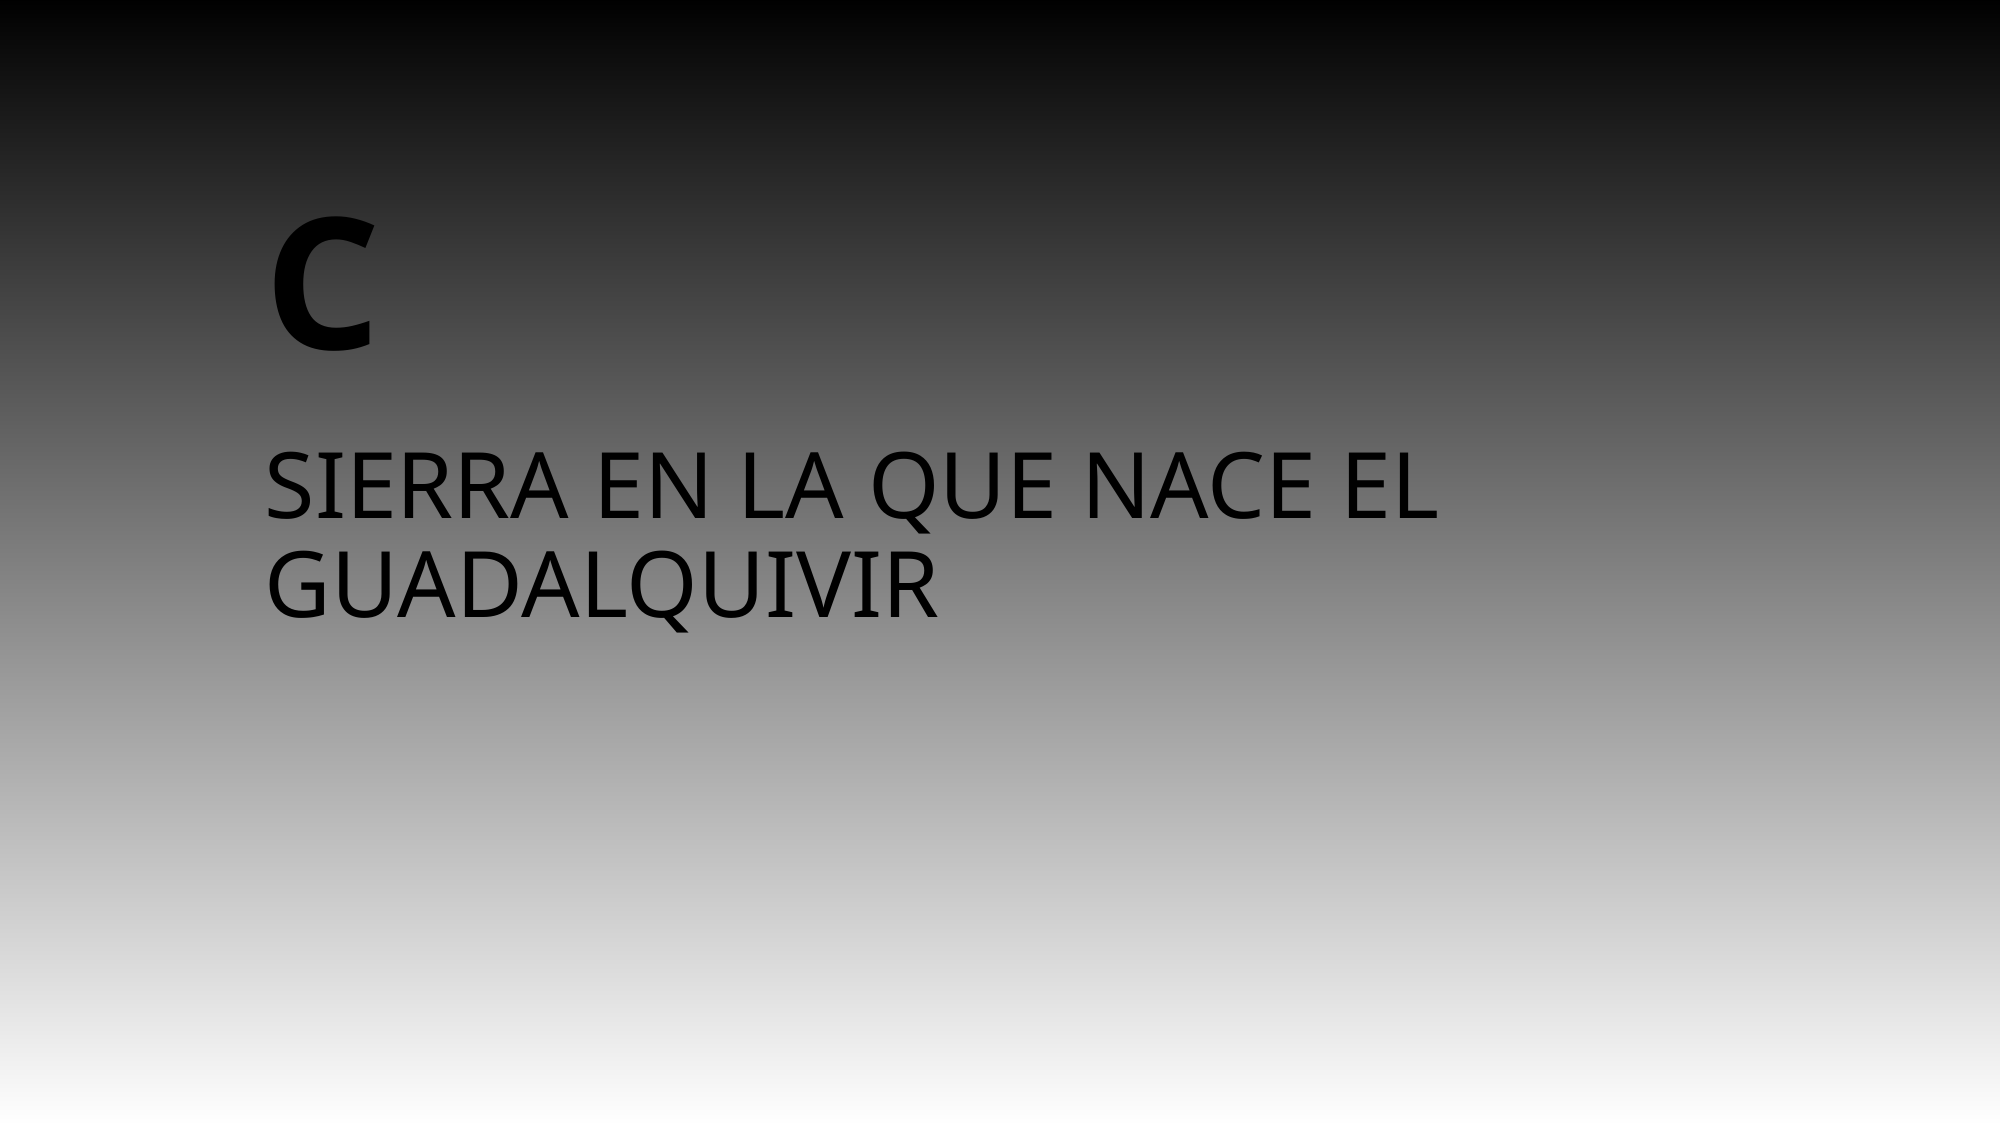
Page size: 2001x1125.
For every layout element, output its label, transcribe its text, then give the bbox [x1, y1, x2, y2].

subtitle SIERRA EN LA QUE NACE EL GUADALQUIVIR [249, 432, 1750, 705]
title C [249, 184, 1750, 432]
